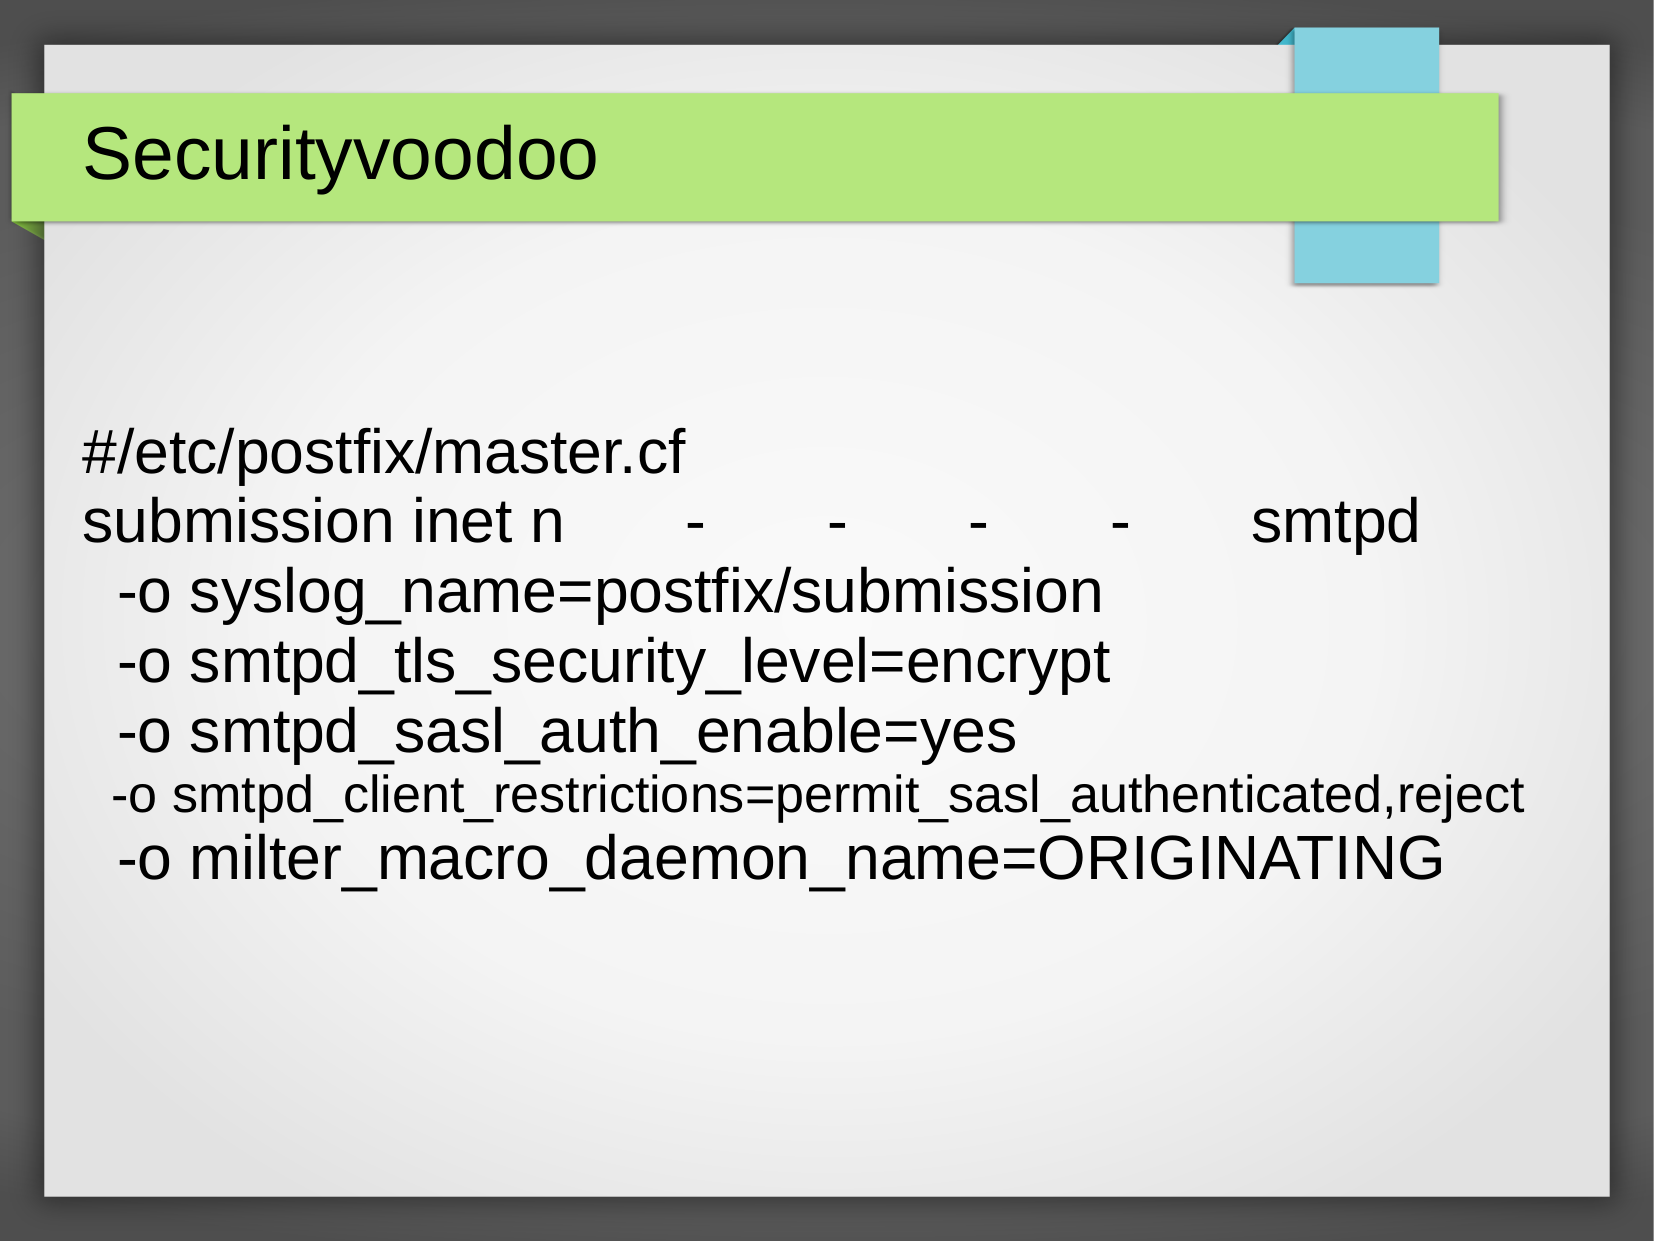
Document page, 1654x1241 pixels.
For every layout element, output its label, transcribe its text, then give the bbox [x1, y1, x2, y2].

picture [0, 0, 1654, 1241]
subtitle #/etc/postfix/master.cf submission inet n - - - - smtpd -o syslog_name=postfix/submission -o smtpd_tls_security_level=encrypt -o smtpd_sasl_auth_enable=yes -o smtpd_client_restrictions=permit_sasl_authenticated,reject -o milter_macro_daemon_name=ORIGINATING [82, 273, 1571, 1037]
title Securityvoodoo [82, 94, 1264, 213]
